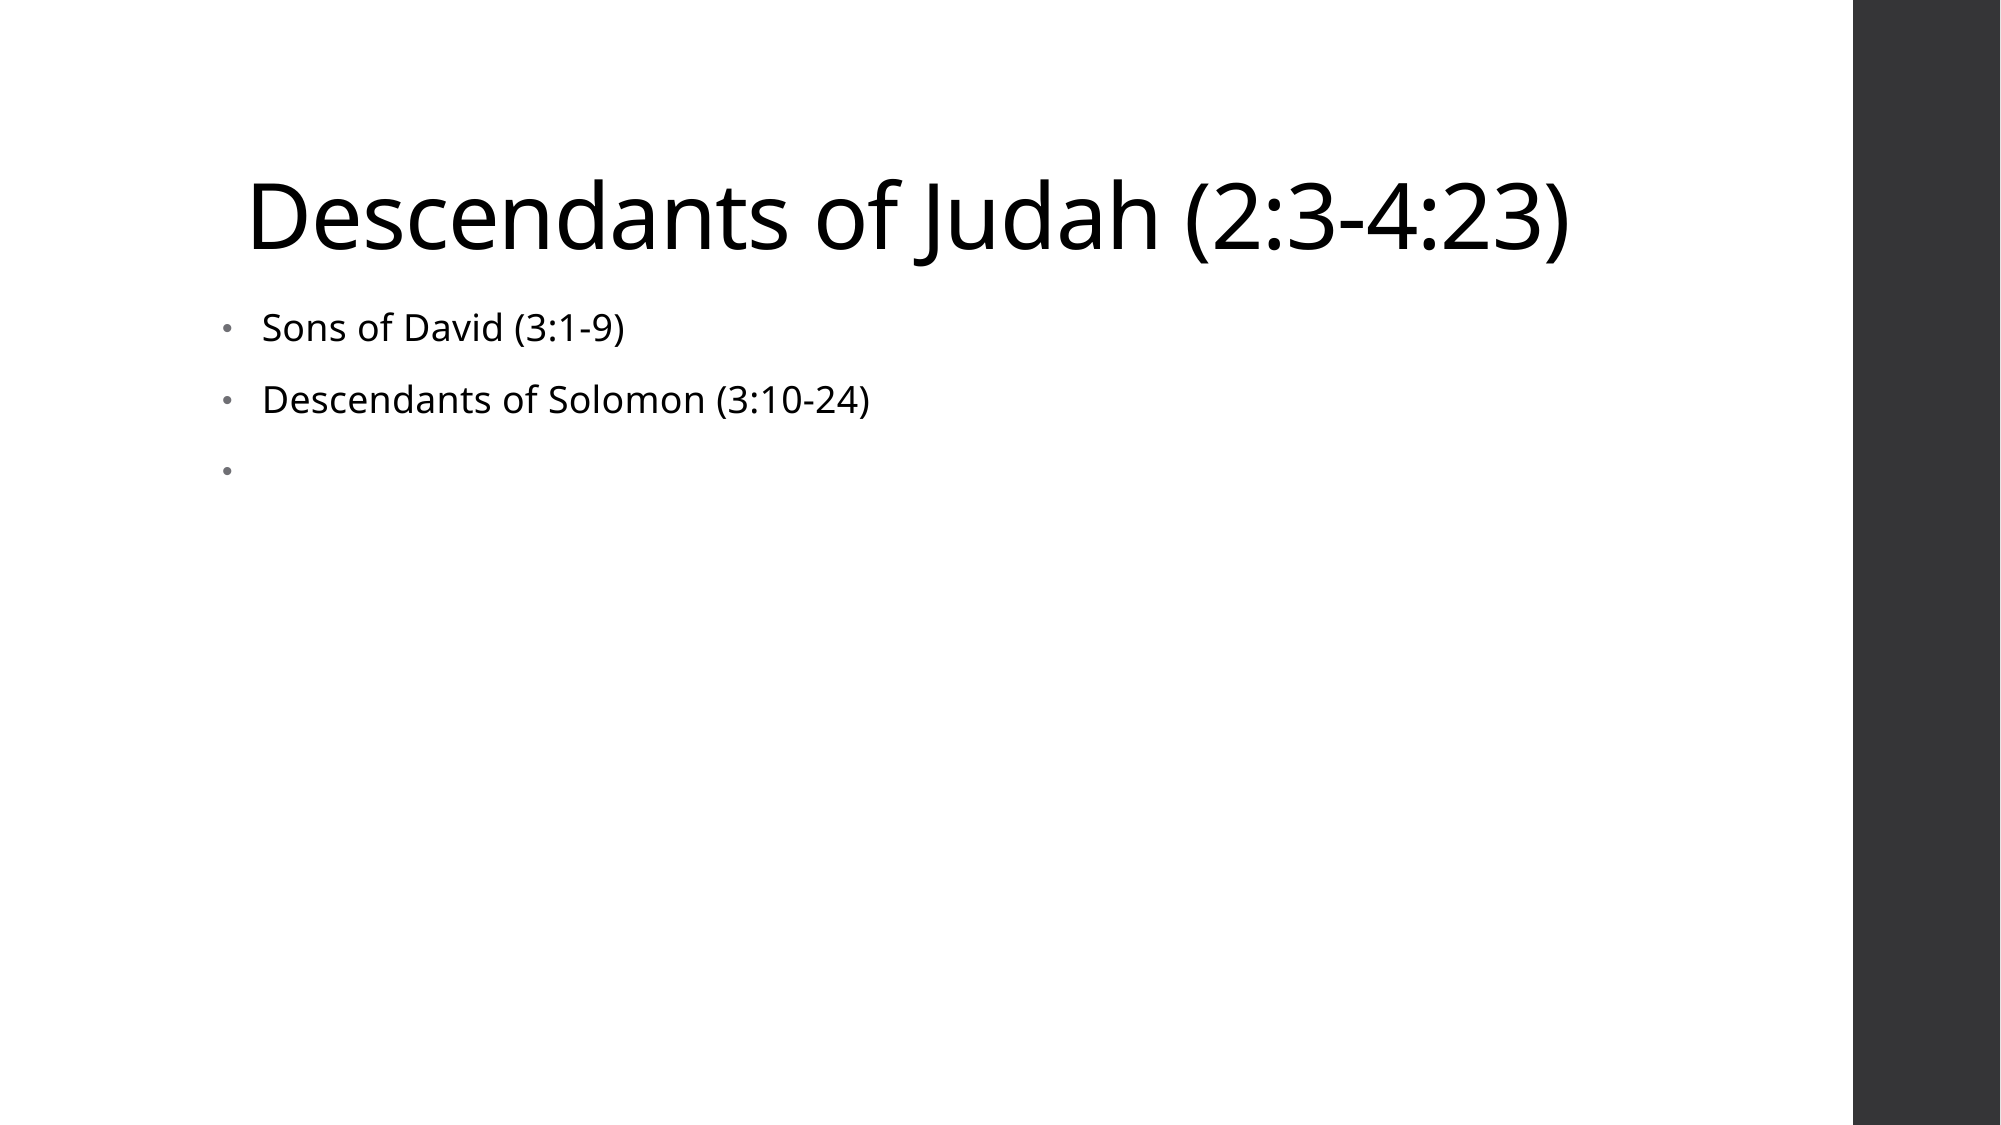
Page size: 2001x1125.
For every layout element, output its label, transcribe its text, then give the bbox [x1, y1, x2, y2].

title Descendants of Judah (2:3-4:23) [206, 60, 1797, 278]
list Sons of David (3:1-9) Descendants of Solomon (3:10-24) [206, 299, 1617, 1014]
